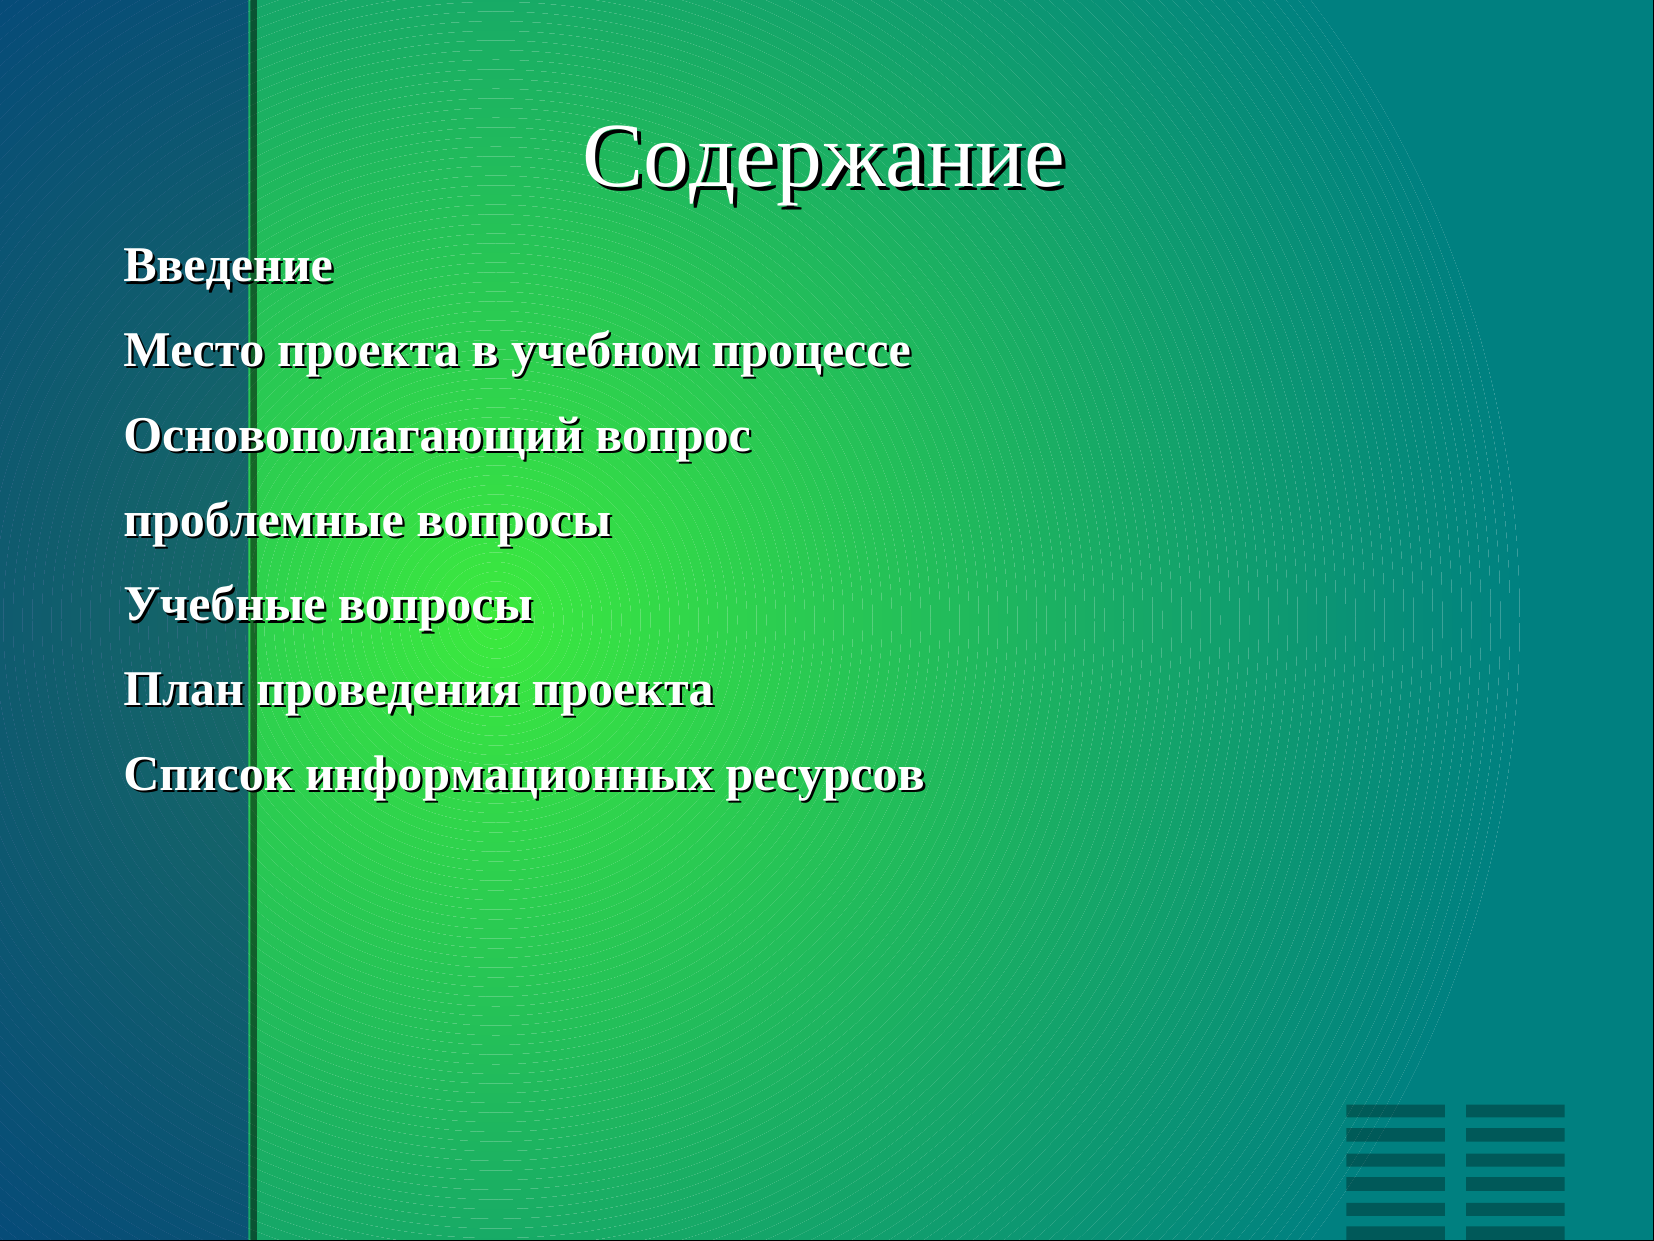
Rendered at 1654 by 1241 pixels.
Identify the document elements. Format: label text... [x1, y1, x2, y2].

list Введение Место проекта в учебном процессе Основополагающий вопрос проблемные вопросы Учебные вопросы План проведения проекта Список информационных ресурсов [123, 237, 1536, 1004]
title Содержание [118, 59, 1531, 252]
